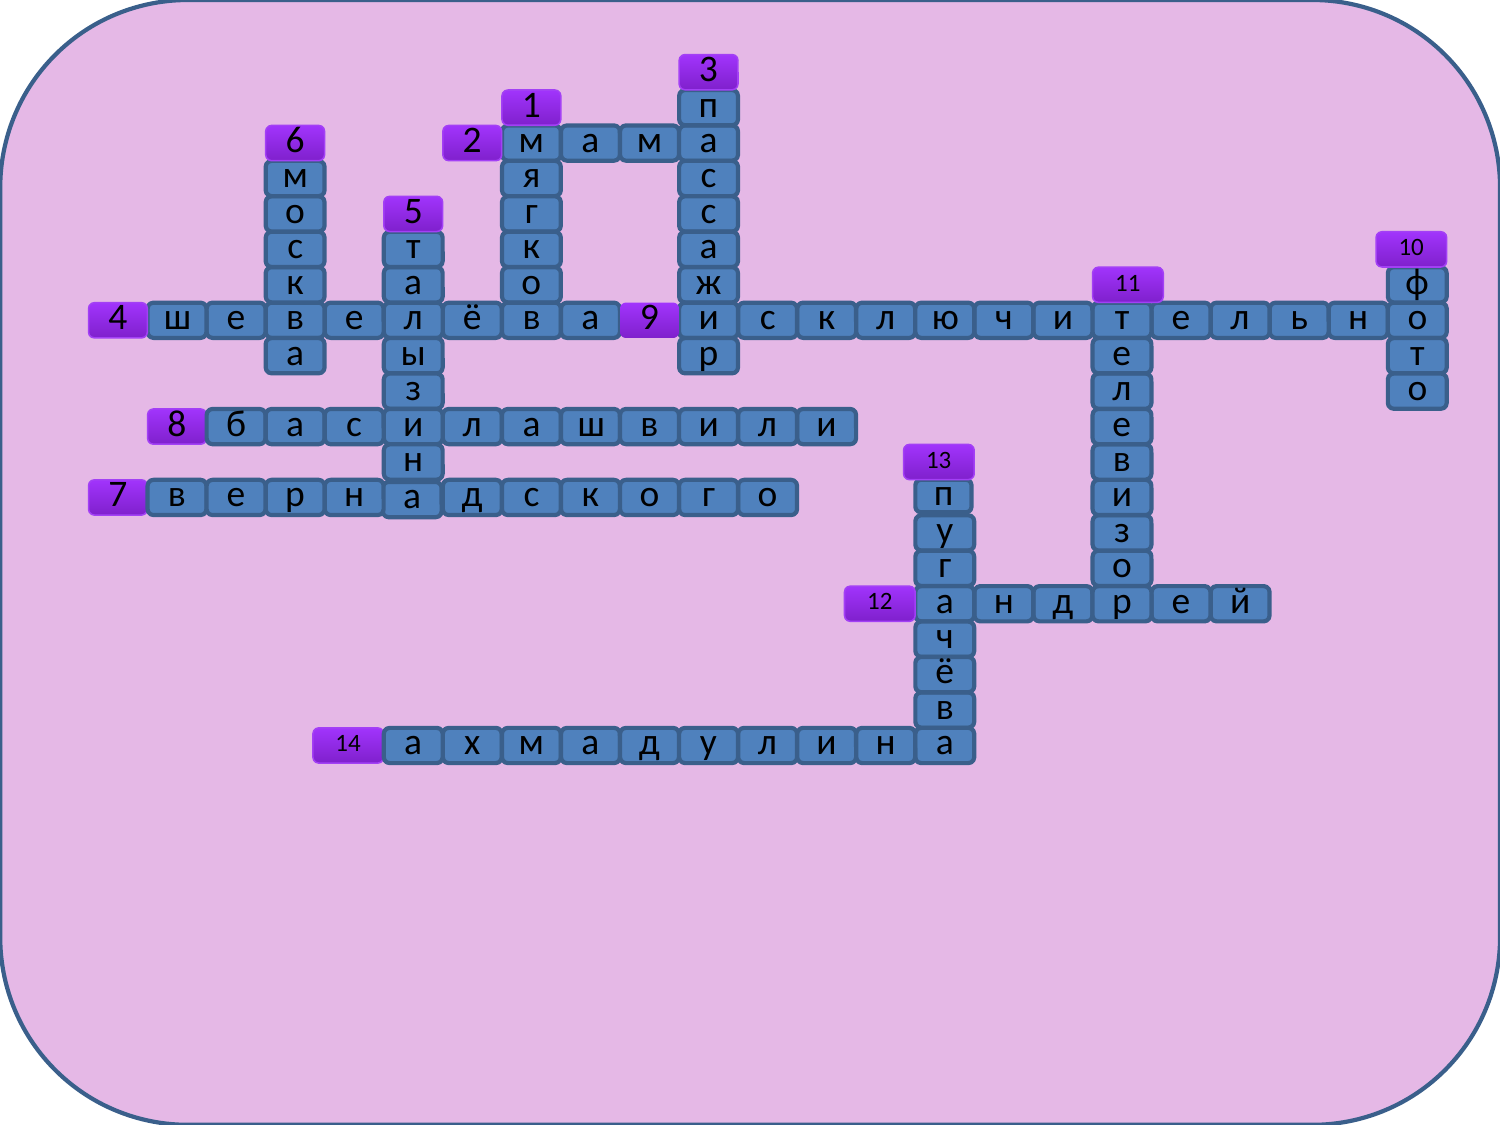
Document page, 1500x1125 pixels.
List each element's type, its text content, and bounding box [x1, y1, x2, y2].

text_box х [443, 727, 502, 764]
text_box г [915, 550, 975, 586]
text_box м [265, 161, 325, 197]
text_box н [1329, 302, 1388, 338]
text_box 7 [88, 479, 147, 516]
text_box в [620, 408, 679, 445]
text_box и [797, 408, 857, 445]
text_box г [501, 196, 561, 232]
text_box н [325, 479, 384, 516]
text_box ь [1270, 302, 1329, 338]
text_box к [265, 267, 325, 303]
text_box ф [1387, 267, 1447, 303]
text_box 3 [679, 54, 739, 90]
text_box п [679, 90, 739, 126]
text_box в [147, 479, 207, 516]
text_box р [679, 338, 739, 374]
text_box т [1092, 303, 1152, 338]
text_box я [501, 160, 561, 196]
text_box и [384, 408, 443, 444]
text_box о [265, 196, 325, 232]
text_box з [1092, 515, 1152, 551]
text_box [0, 0, 1500, 1125]
text_box 5 [383, 196, 443, 232]
text_box е [1152, 302, 1211, 338]
text_box а [679, 125, 739, 161]
text_box л [738, 727, 797, 764]
text_box с [324, 408, 384, 445]
text_box у [679, 727, 738, 764]
text_box в [502, 302, 561, 338]
text_box а [915, 586, 975, 621]
text_box и [1092, 480, 1152, 516]
text_box й [1211, 586, 1270, 622]
text_box 8 [147, 408, 207, 445]
text_box м [620, 125, 679, 161]
text_box а [383, 267, 443, 303]
text_box с [502, 479, 561, 516]
text_box в [266, 303, 325, 338]
text_box 9 [620, 302, 679, 338]
text_box т [1387, 338, 1447, 373]
text_box с [679, 160, 739, 196]
text_box с [265, 232, 325, 267]
text_box у [915, 515, 975, 551]
text_box а [383, 727, 443, 764]
text_box а [679, 231, 739, 267]
text_box и [679, 302, 738, 338]
text_box к [501, 231, 561, 267]
text_box н [383, 444, 443, 480]
text_box с [738, 302, 798, 338]
text_box з [383, 373, 443, 409]
text_box а [383, 481, 442, 518]
text_box и [1033, 302, 1093, 338]
text_box п [915, 480, 972, 513]
text_box б [206, 408, 266, 445]
text_box 4 [88, 302, 148, 338]
text_box 14 [312, 727, 384, 764]
text_box ш [147, 302, 207, 338]
text_box е [1092, 409, 1152, 445]
text_box ч [974, 302, 1034, 338]
text_box л [442, 408, 502, 445]
text_box м [502, 125, 561, 161]
text_box ш [561, 408, 620, 445]
text_box 11 [1092, 267, 1164, 303]
text_box о [1387, 373, 1447, 409]
text_box л [1211, 302, 1270, 338]
text_box 2 [442, 125, 502, 161]
text_box т [383, 232, 443, 267]
text_box а [561, 125, 620, 161]
text_box к [561, 479, 620, 516]
text_box а [265, 338, 325, 374]
text_box л [856, 302, 915, 338]
text_box о [620, 479, 679, 516]
text_box 13 [903, 444, 975, 480]
text_box р [266, 479, 325, 516]
text_box ы [383, 338, 443, 373]
text_box ч [915, 621, 975, 657]
text_box ё [915, 656, 975, 693]
text_box а [501, 408, 561, 445]
text_box м [501, 727, 561, 764]
text_box д [442, 479, 502, 516]
text_box е [1092, 338, 1152, 374]
text_box д [1033, 586, 1092, 622]
text_box л [738, 408, 798, 445]
text_box ю [915, 302, 975, 338]
text_box 10 [1376, 231, 1447, 267]
text_box л [1092, 373, 1152, 409]
text_box и [797, 727, 856, 764]
text_box н [974, 586, 1034, 622]
text_box г [679, 479, 739, 516]
text_box о [501, 267, 561, 302]
text_box л [384, 303, 443, 338]
text_box а [561, 727, 620, 764]
text_box р [1092, 586, 1152, 622]
text_box ё [443, 302, 502, 338]
text_box е [325, 302, 384, 338]
text_box а [265, 408, 325, 445]
text_box о [1092, 551, 1152, 586]
text_box в [1092, 444, 1152, 480]
text_box е [1152, 586, 1211, 622]
text_box о [1387, 303, 1447, 338]
text_box а [561, 302, 620, 338]
text_box к [797, 302, 856, 338]
text_box д [620, 727, 679, 764]
text_box о [738, 479, 798, 516]
text_box в [915, 692, 975, 728]
text_box 6 [265, 125, 325, 161]
text_box с [679, 196, 739, 232]
text_box е [206, 479, 266, 516]
text_box 1 [501, 90, 561, 126]
text_box а [915, 727, 975, 764]
text_box е [207, 302, 266, 338]
text_box и [679, 408, 738, 445]
text_box ж [679, 267, 739, 302]
text_box 12 [844, 586, 916, 622]
text_box н [856, 727, 916, 764]
